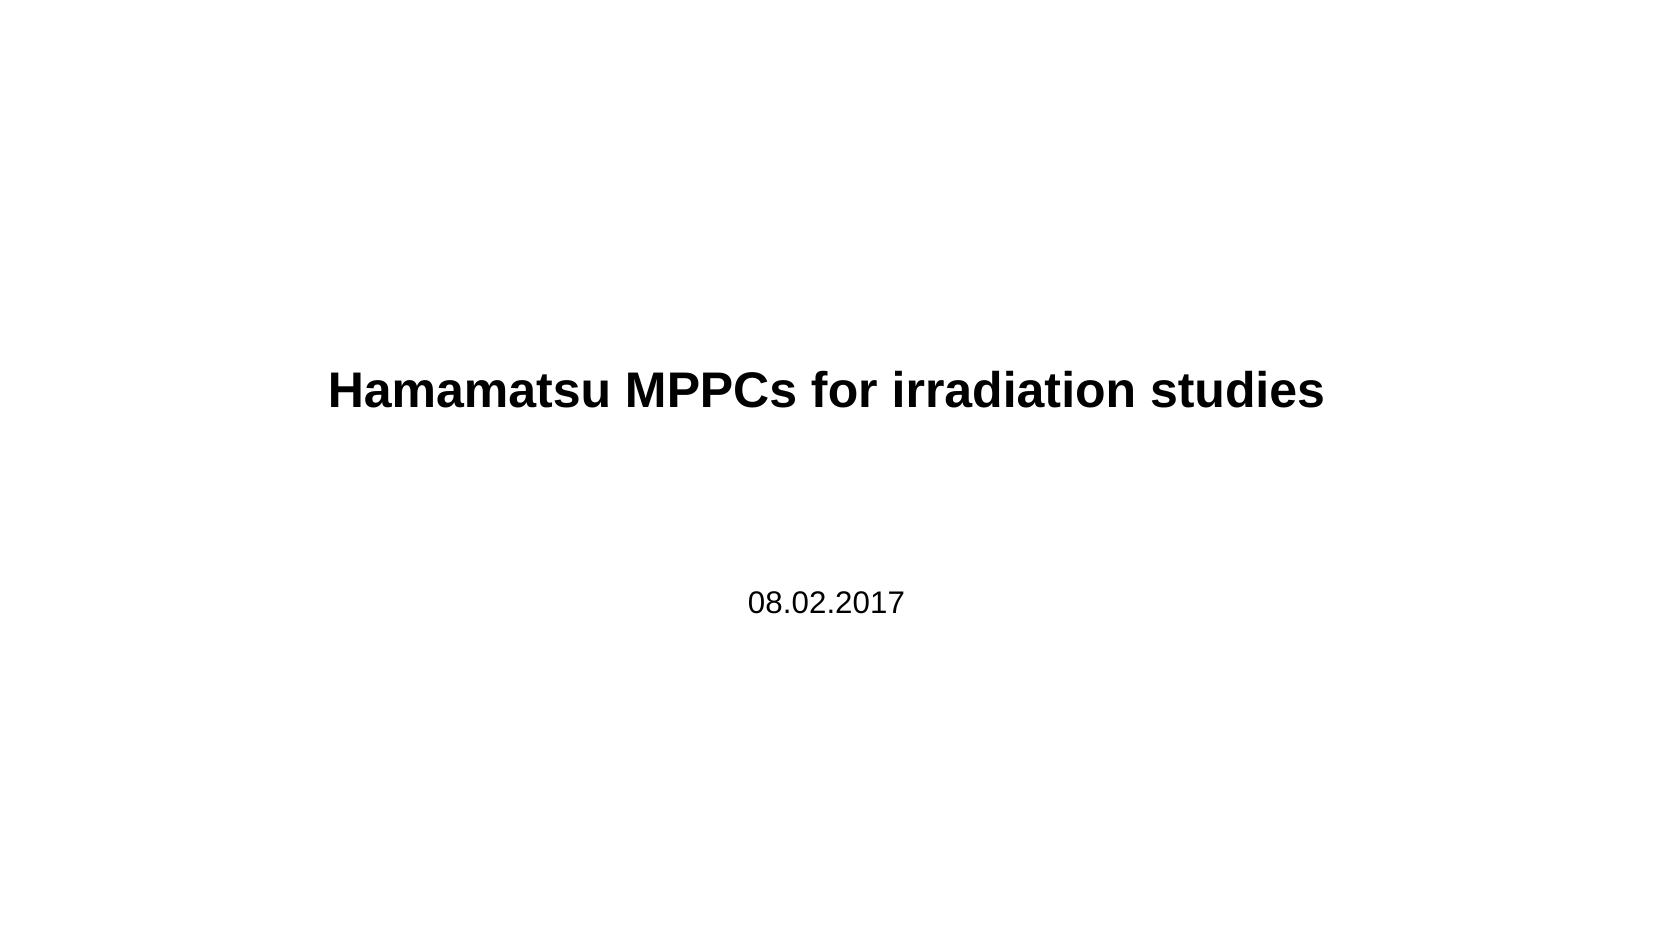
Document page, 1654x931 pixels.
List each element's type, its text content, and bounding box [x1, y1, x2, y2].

subtitle Hamamatsu MPPCs for irradiation studies 08.02.2017 [82, 135, 1571, 848]
